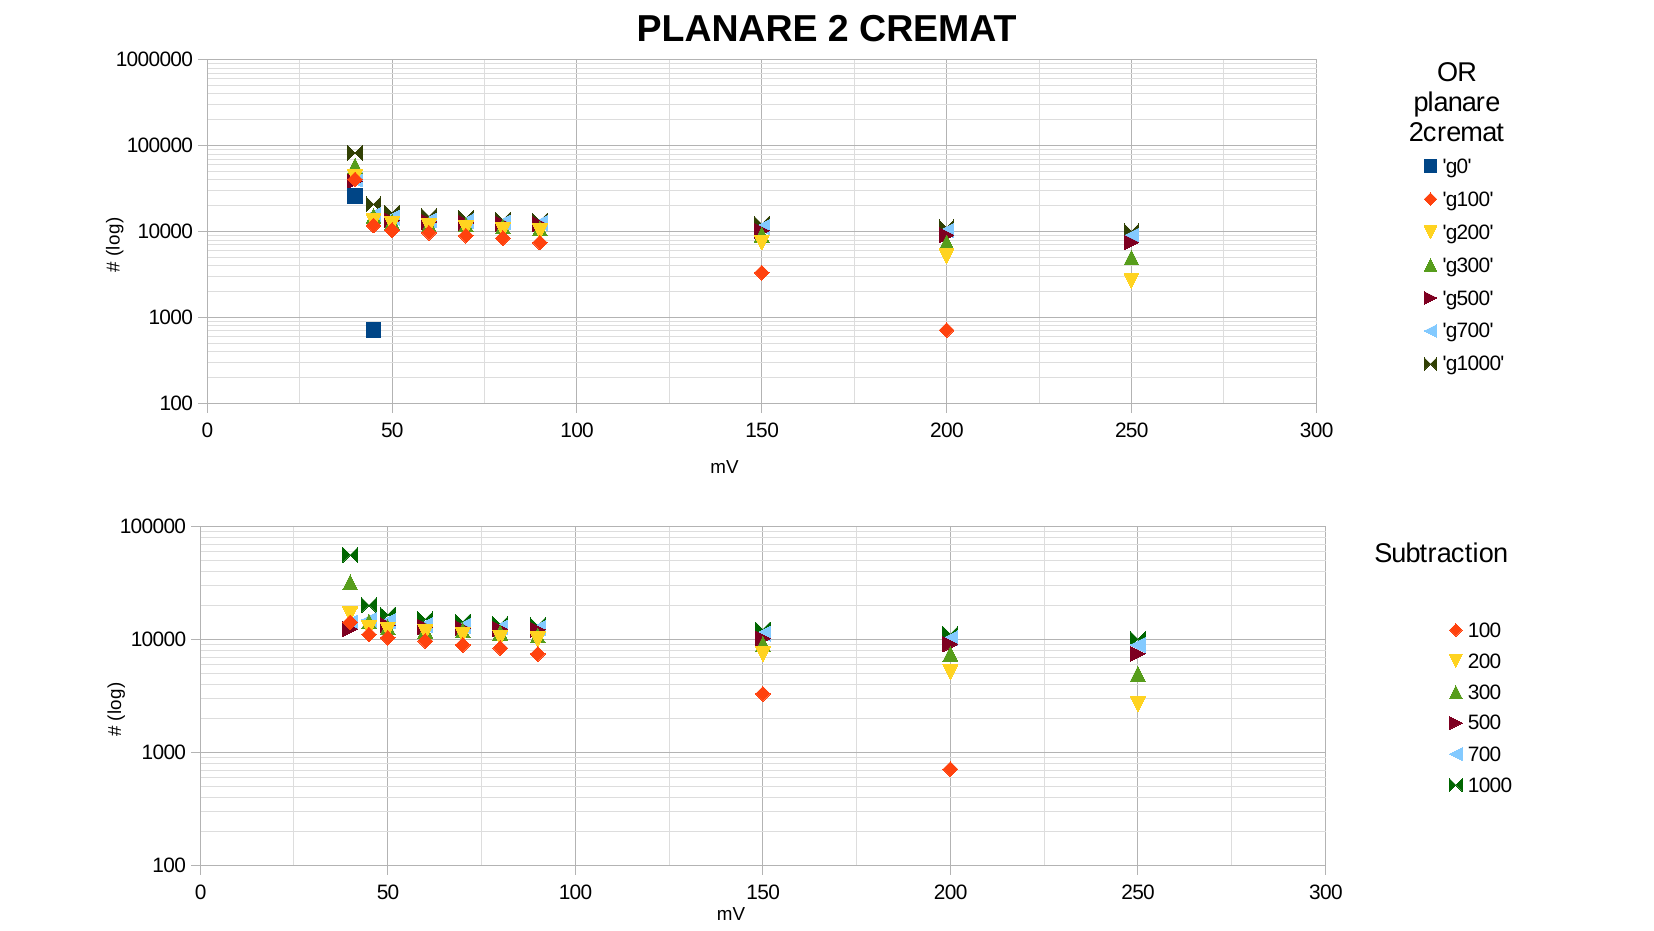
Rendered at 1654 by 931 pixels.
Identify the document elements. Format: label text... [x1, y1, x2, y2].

chart [96, 44, 1543, 486]
chart [98, 512, 1554, 931]
text_box PLANARE 2 CREMAT [0, 0, 1654, 57]
